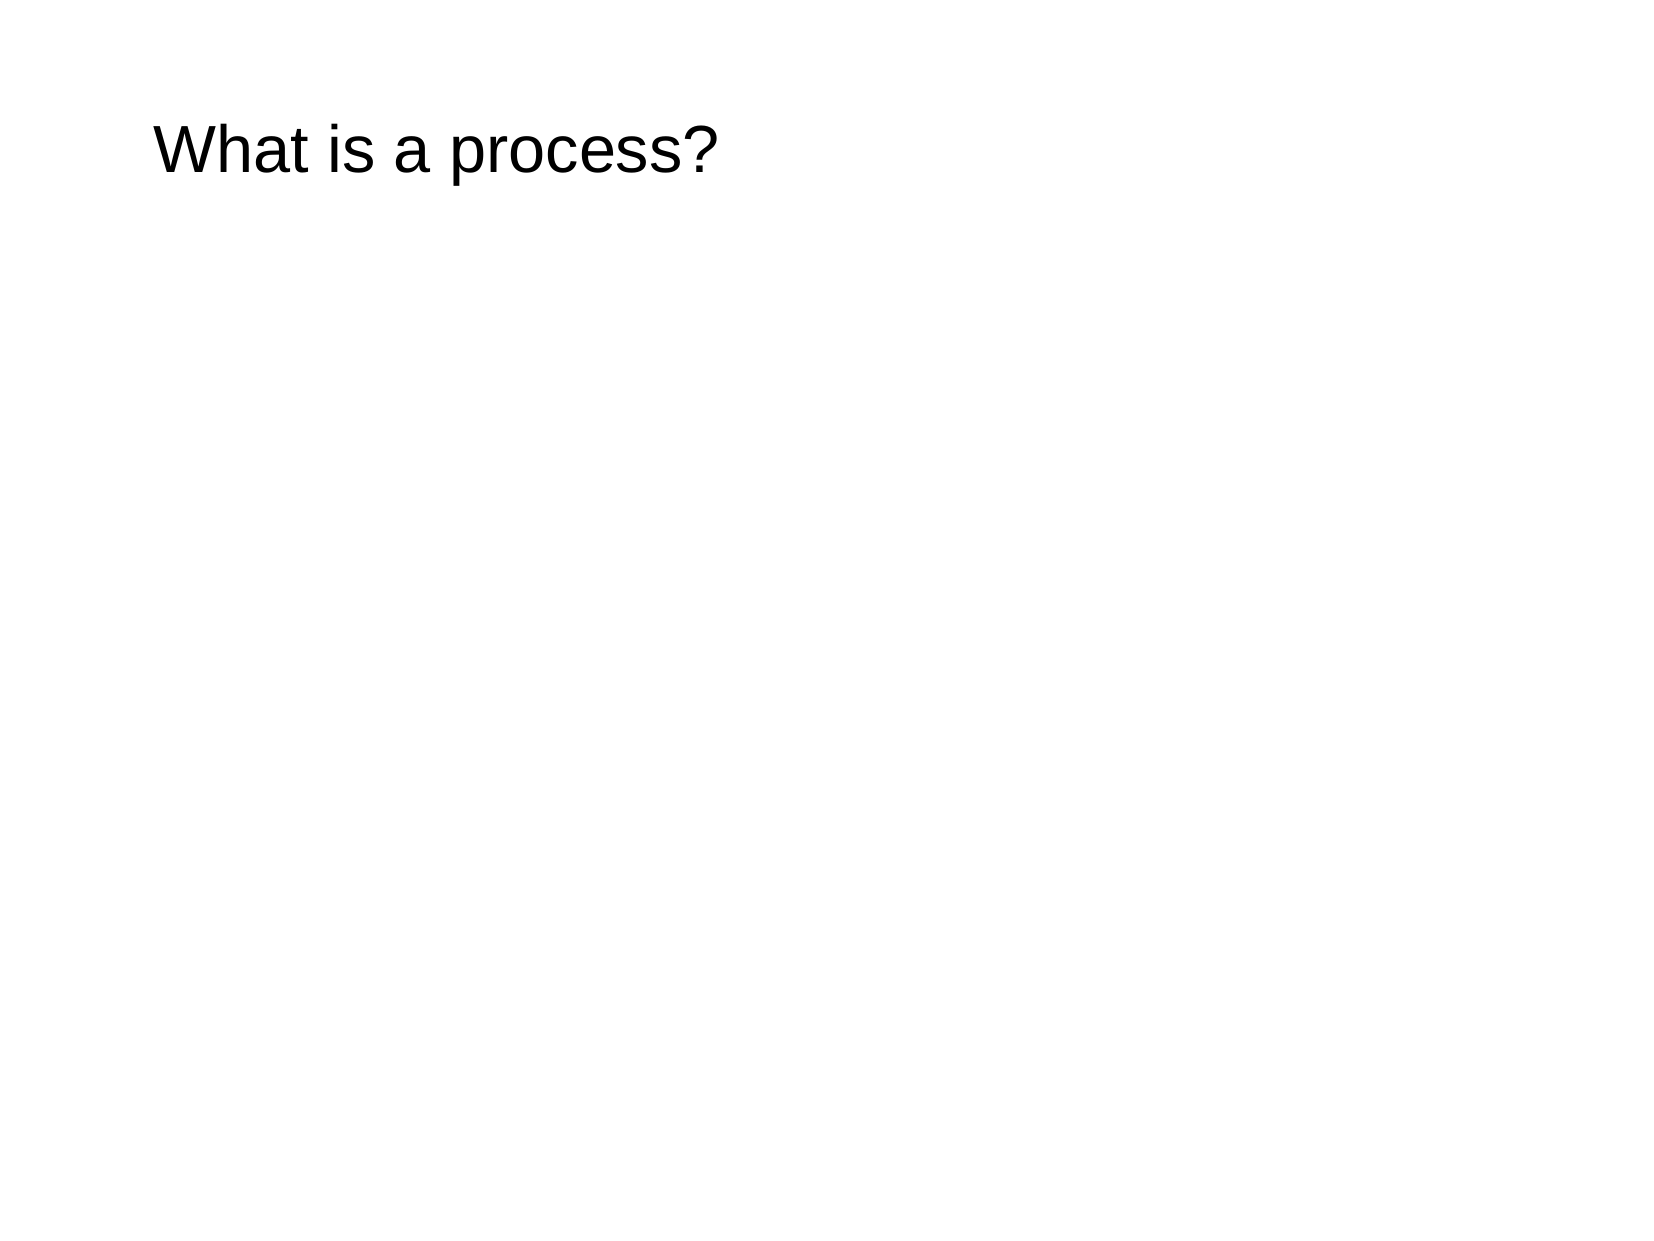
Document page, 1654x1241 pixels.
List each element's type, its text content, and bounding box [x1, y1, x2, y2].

list What is a process? [82, 112, 1571, 1010]
